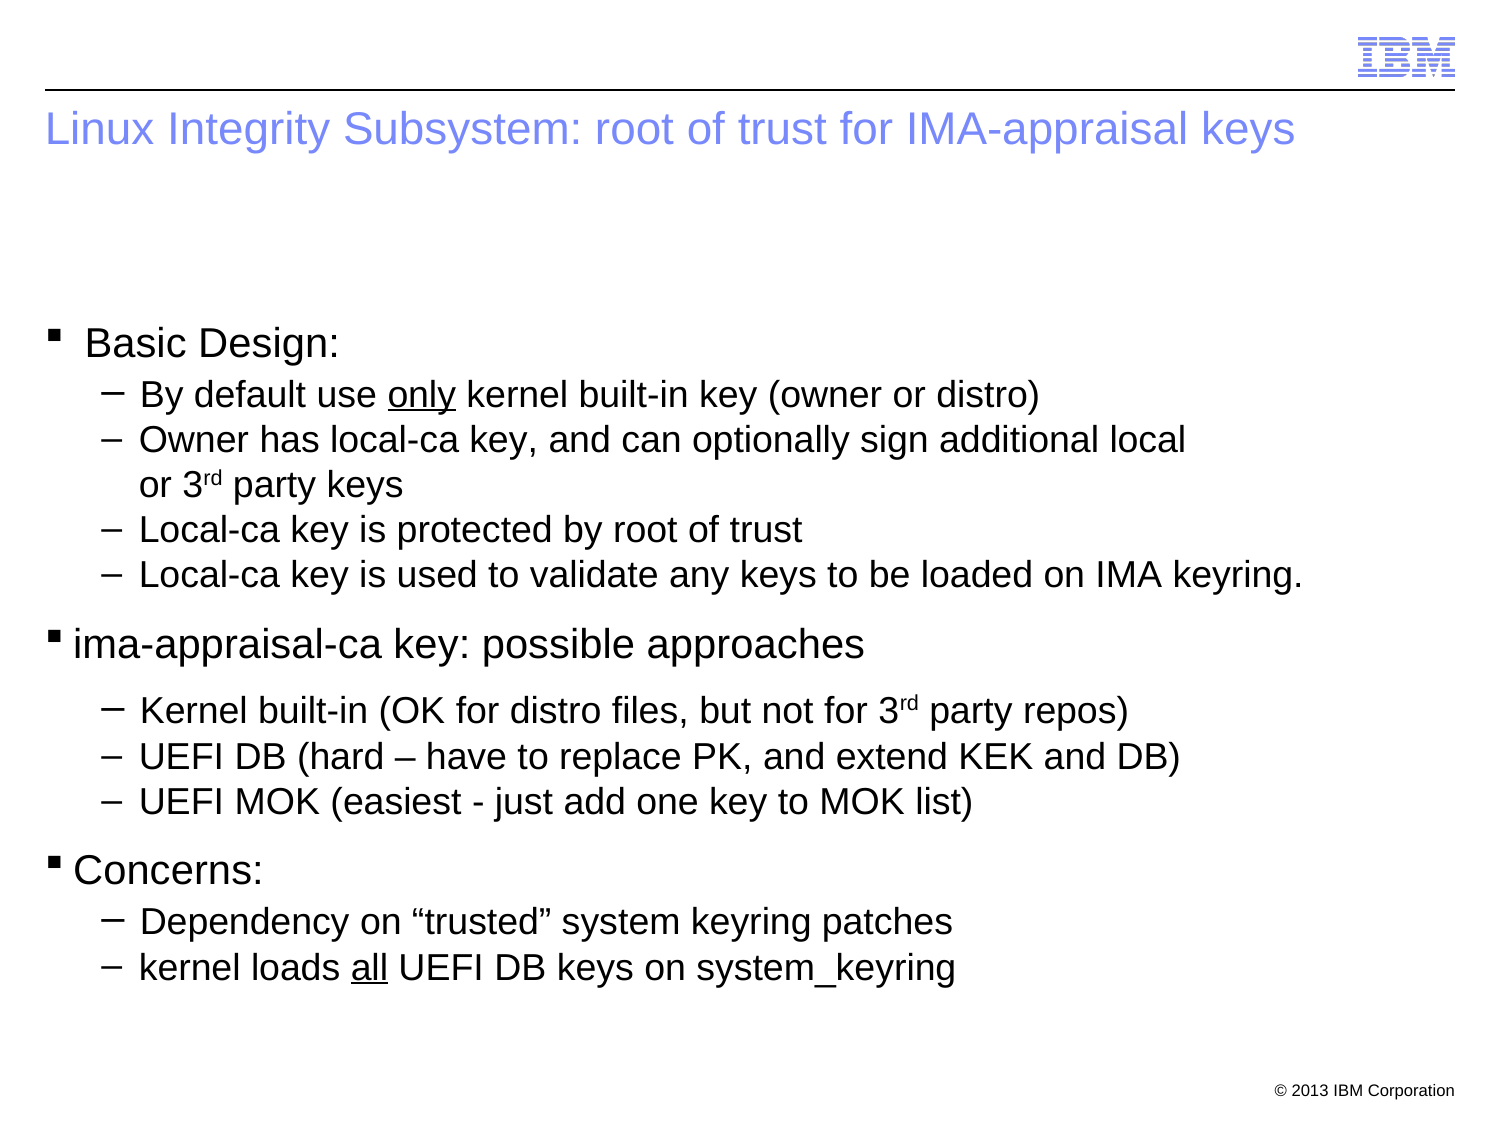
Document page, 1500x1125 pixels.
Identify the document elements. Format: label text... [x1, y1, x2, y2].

picture [1358, 37, 1455, 77]
title Linux Integrity Subsystem: root of trust for IMA-appraisal keys [29, 97, 1455, 218]
list Basic Design: By default use only kernel built-in key (owner or distro) Owner has local-ca key, and can optionally sign additional local or 3rd party keys Local-ca key is protected by root of trust Local-ca key is used to validate any keys to be loaded on IMA keyring. ima-appraisal-ca key: possible approaches Kernel built-in (OK for distro files, but not for 3rd party repos) UEFI DB (hard – have to replace PK, and extend KEK and DB) UEFI MOK (easiest - just add one key to MOK list) Concerns: Dependency on “trusted” system keyring patches kernel loads all UEFI DB keys on system_keyring [29, 307, 1455, 1058]
